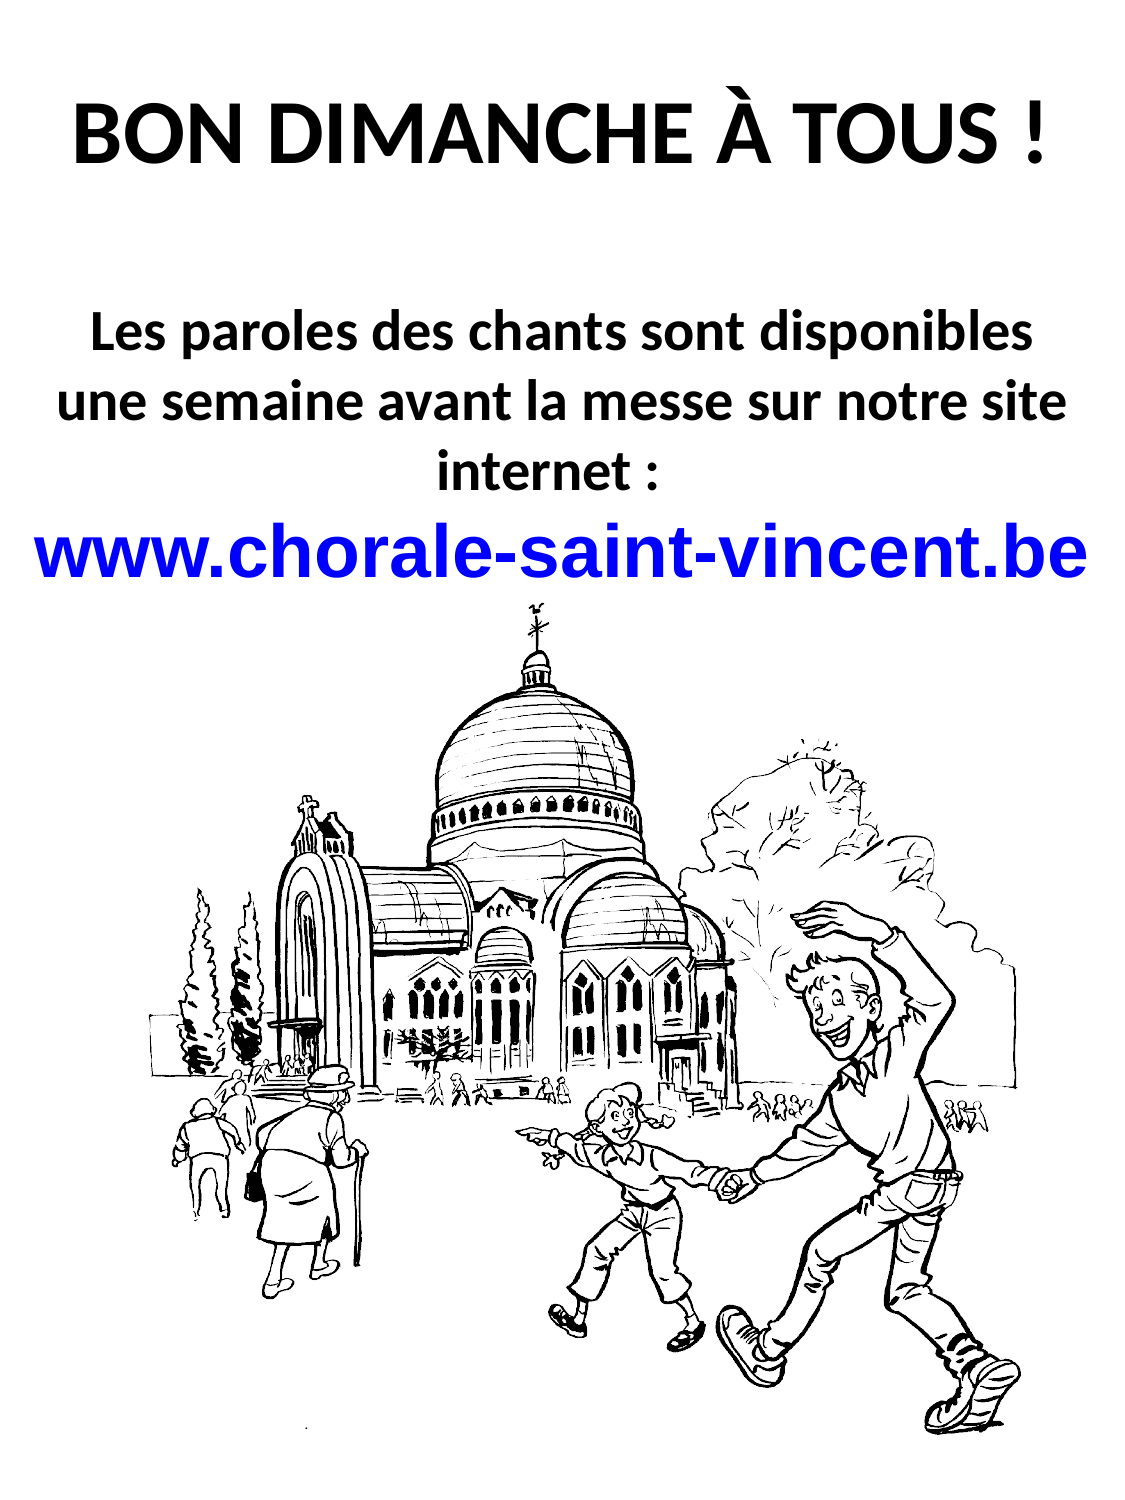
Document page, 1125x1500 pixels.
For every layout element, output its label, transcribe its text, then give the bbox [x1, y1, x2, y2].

text_box BON DIMANCHE À TOUS ! Les paroles des chants sont disponibles une semaine avant la messe sur notre site internet : www.chorale-saint-vincent.be [0, 64, 1125, 289]
picture [141, 556, 1027, 1441]
